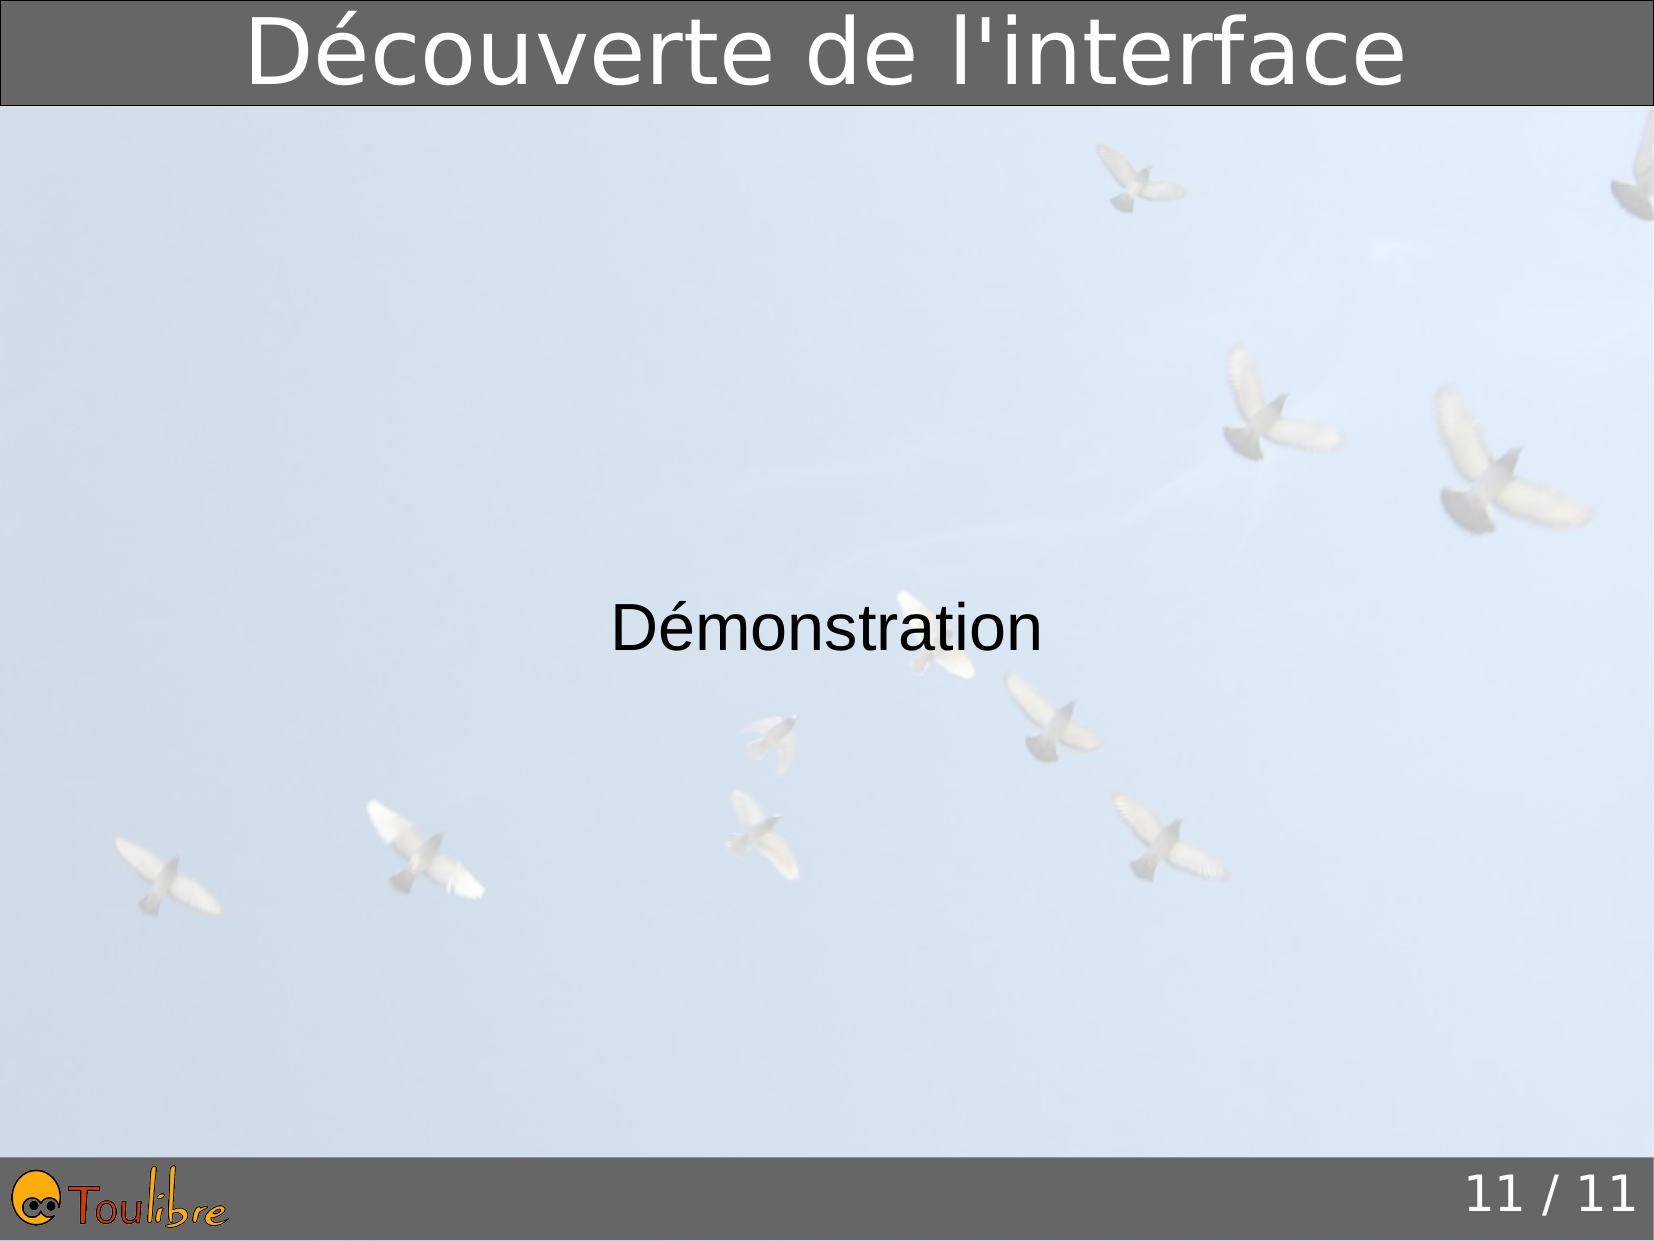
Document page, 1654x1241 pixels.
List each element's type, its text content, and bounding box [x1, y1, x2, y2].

subtitle Démonstration [82, 154, 1571, 1102]
picture [11, 1165, 229, 1228]
title Découverte de l'interface [0, 0, 1654, 107]
